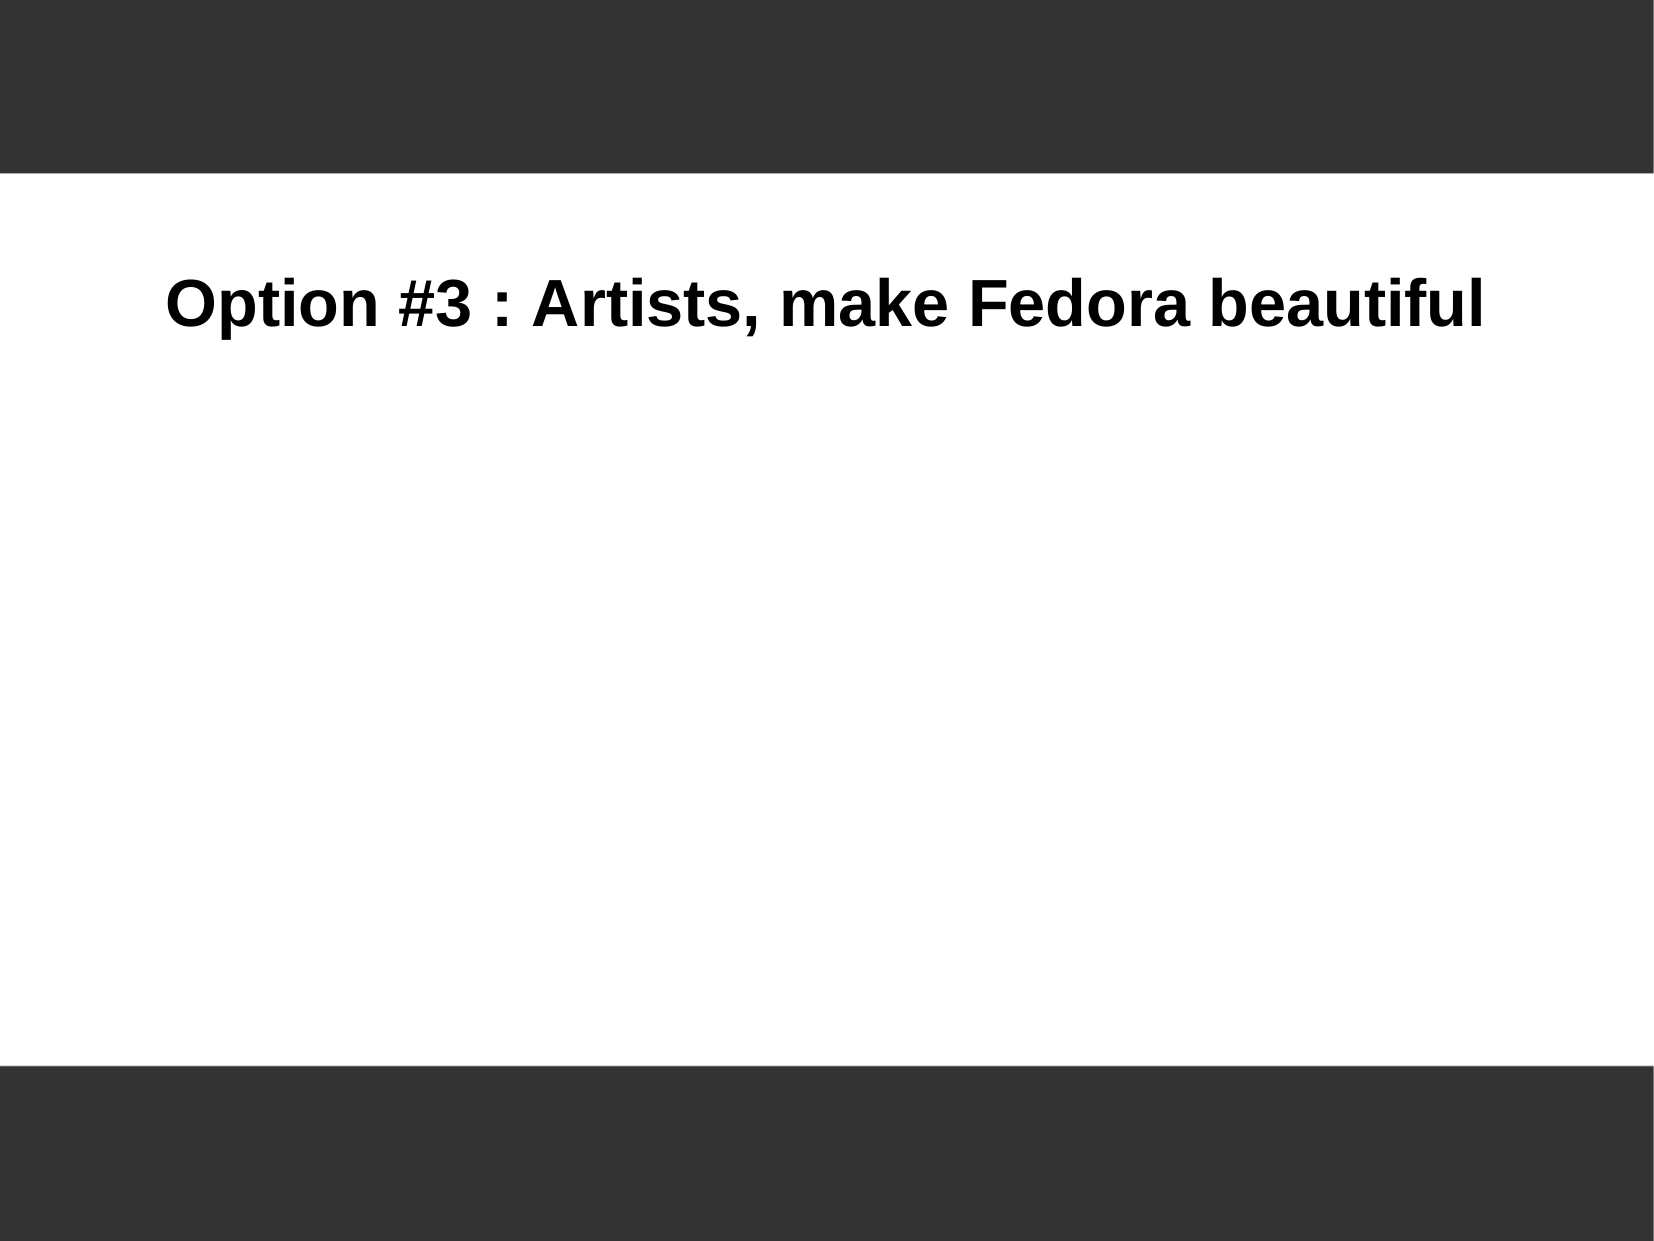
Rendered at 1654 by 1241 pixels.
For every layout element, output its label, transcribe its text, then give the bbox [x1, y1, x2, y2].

picture [0, 0, 1654, 1241]
subtitle Option #3 : Artists, make Fedora beautiful [29, 29, 1625, 1034]
